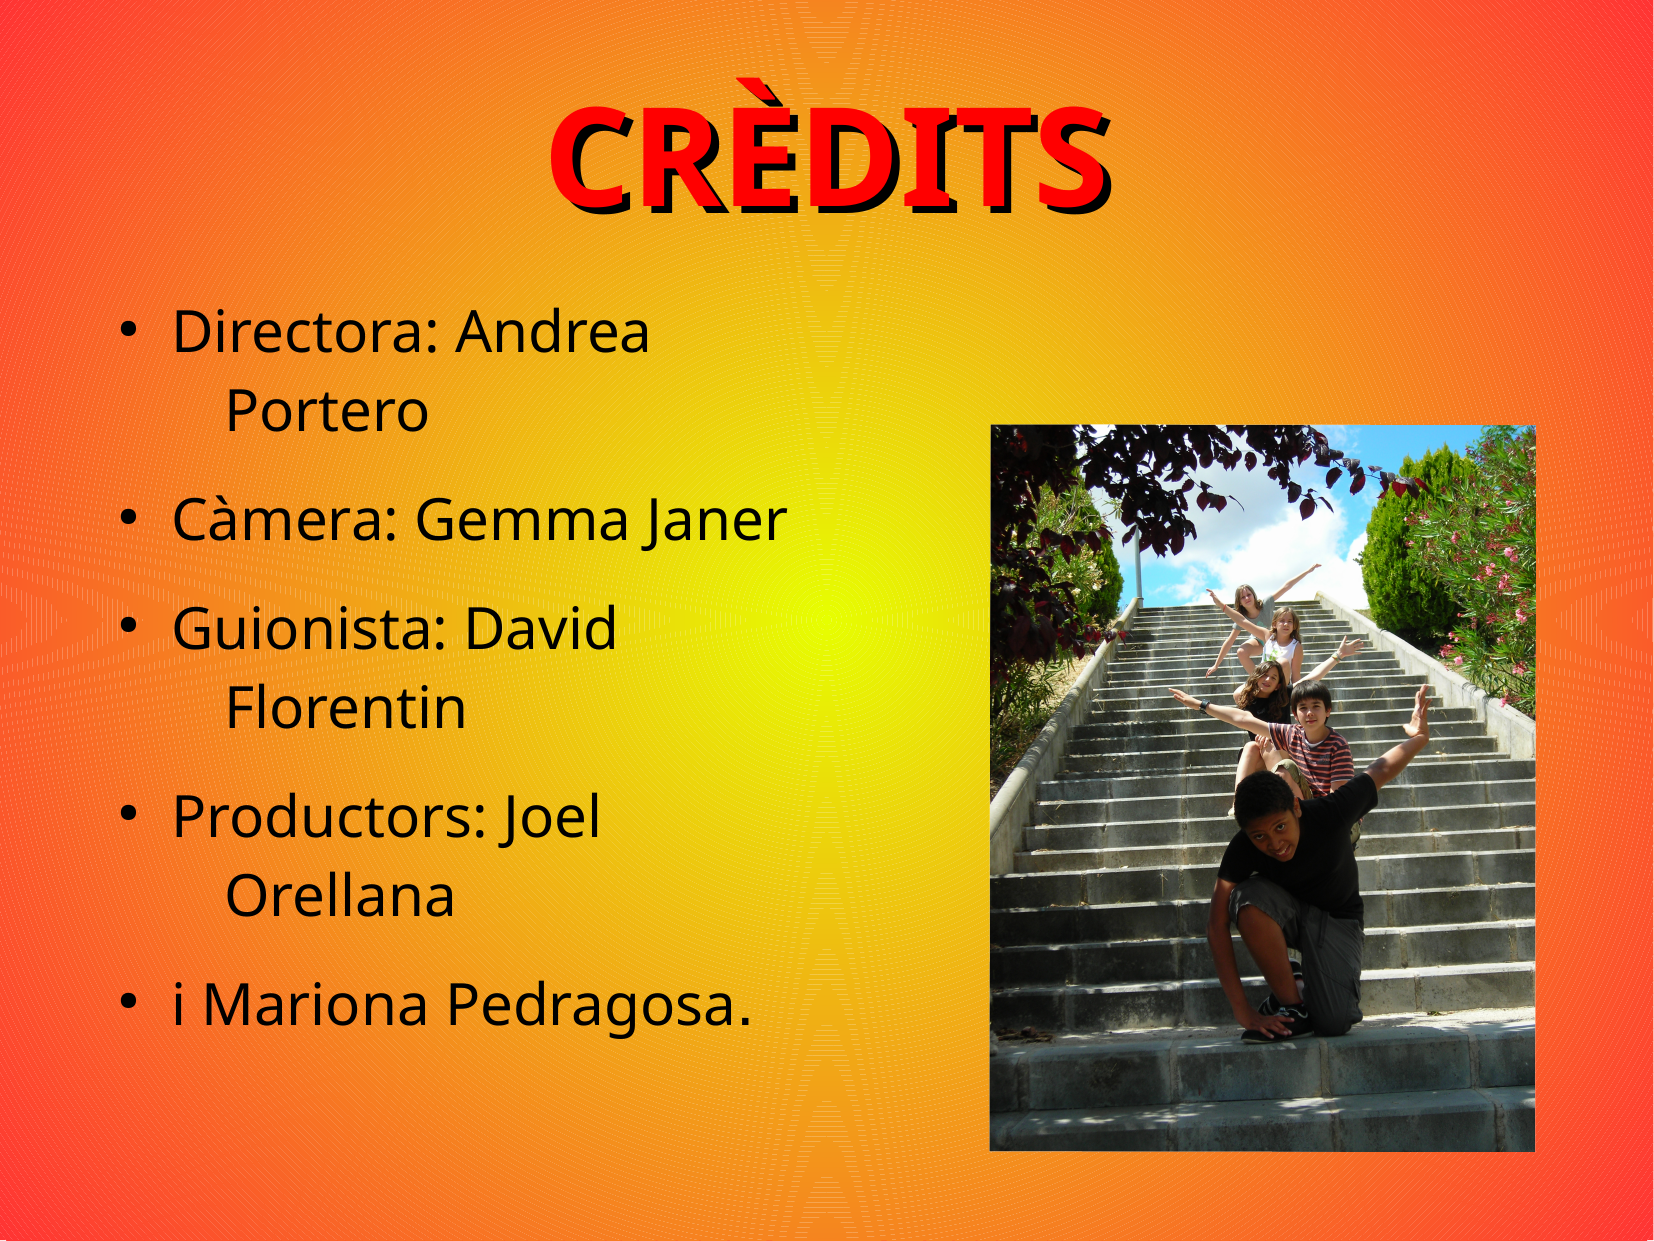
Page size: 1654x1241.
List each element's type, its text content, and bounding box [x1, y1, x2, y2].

title CRÈDITS [82, 49, 1571, 257]
list Directora: Andrea Portero Càmera: Gemma Janer Guionista: David Florentin Productors: Joel Orellana i Mariona Pedragosa. [82, 290, 809, 1190]
picture [989, 424, 1536, 1152]
